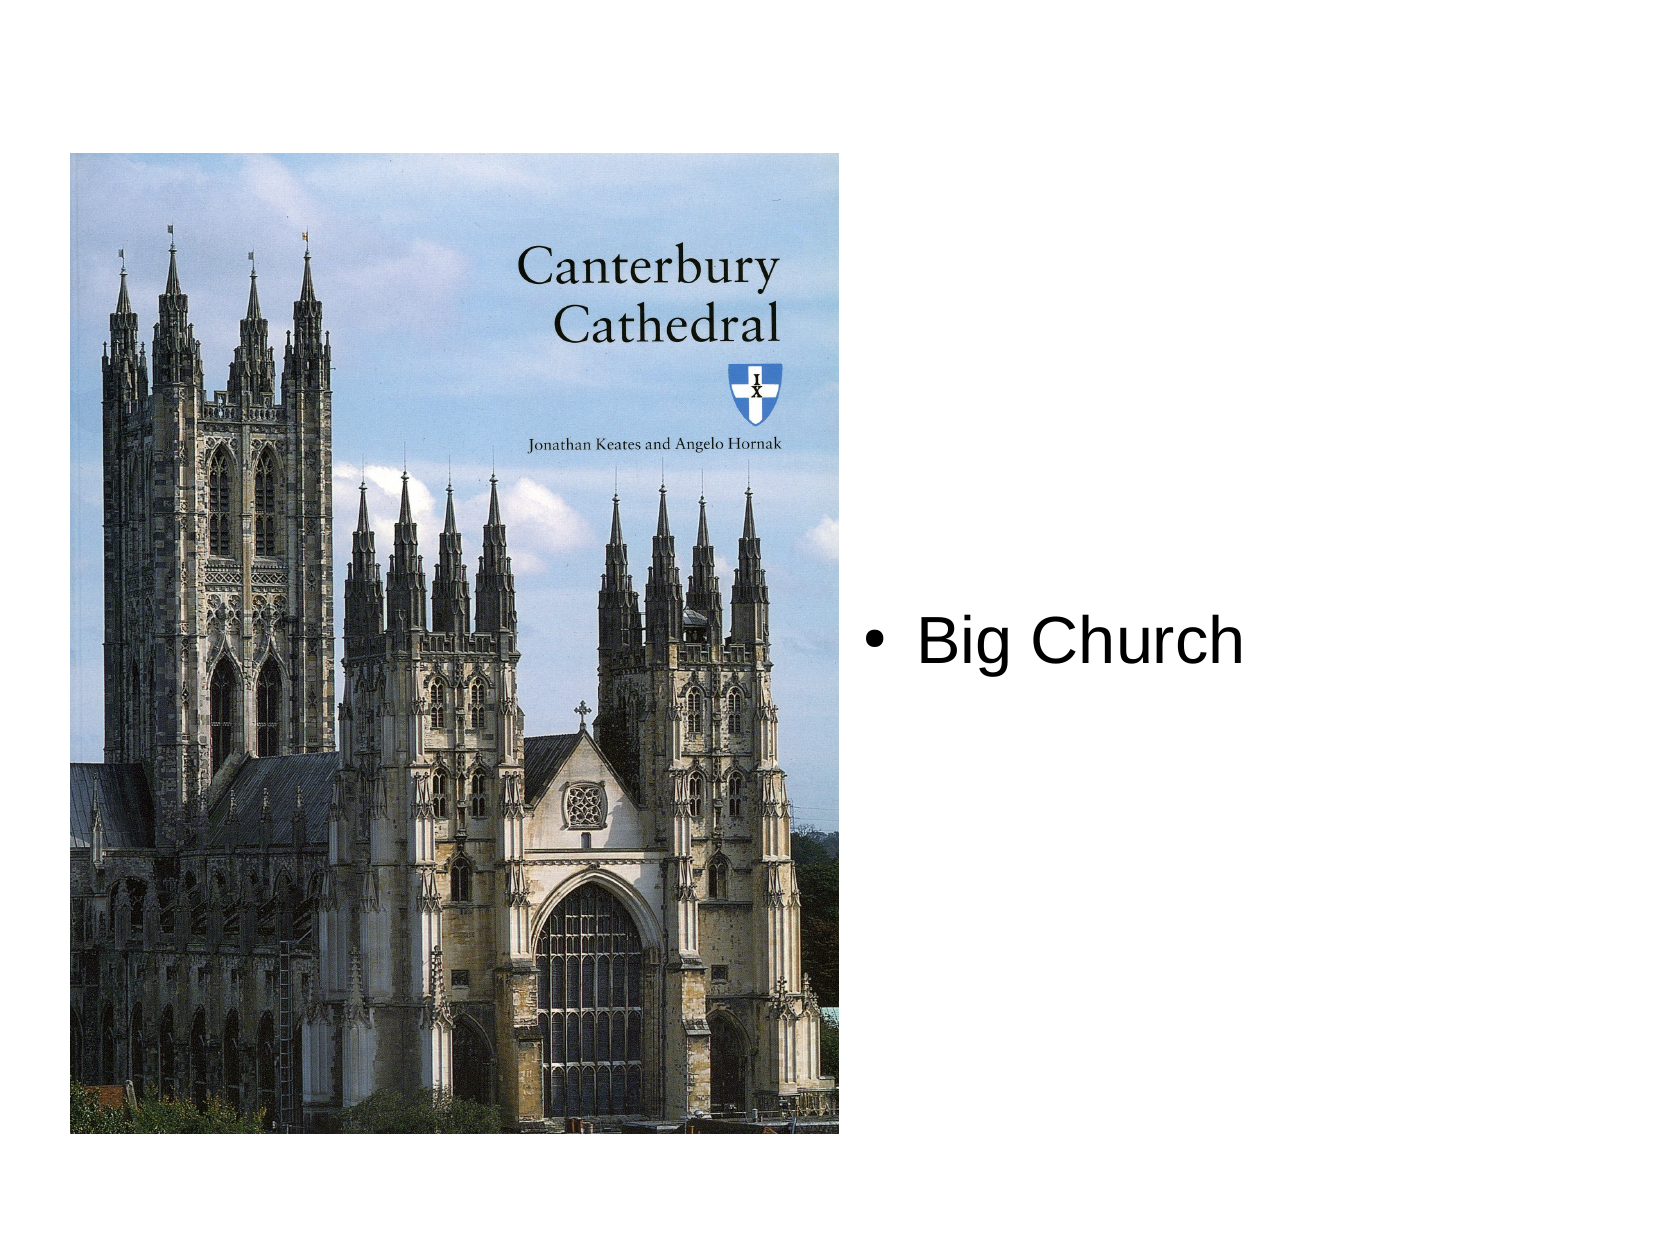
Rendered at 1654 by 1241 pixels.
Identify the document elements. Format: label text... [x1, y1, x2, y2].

picture [70, 153, 839, 1134]
list Big Church [845, 290, 1572, 1010]
